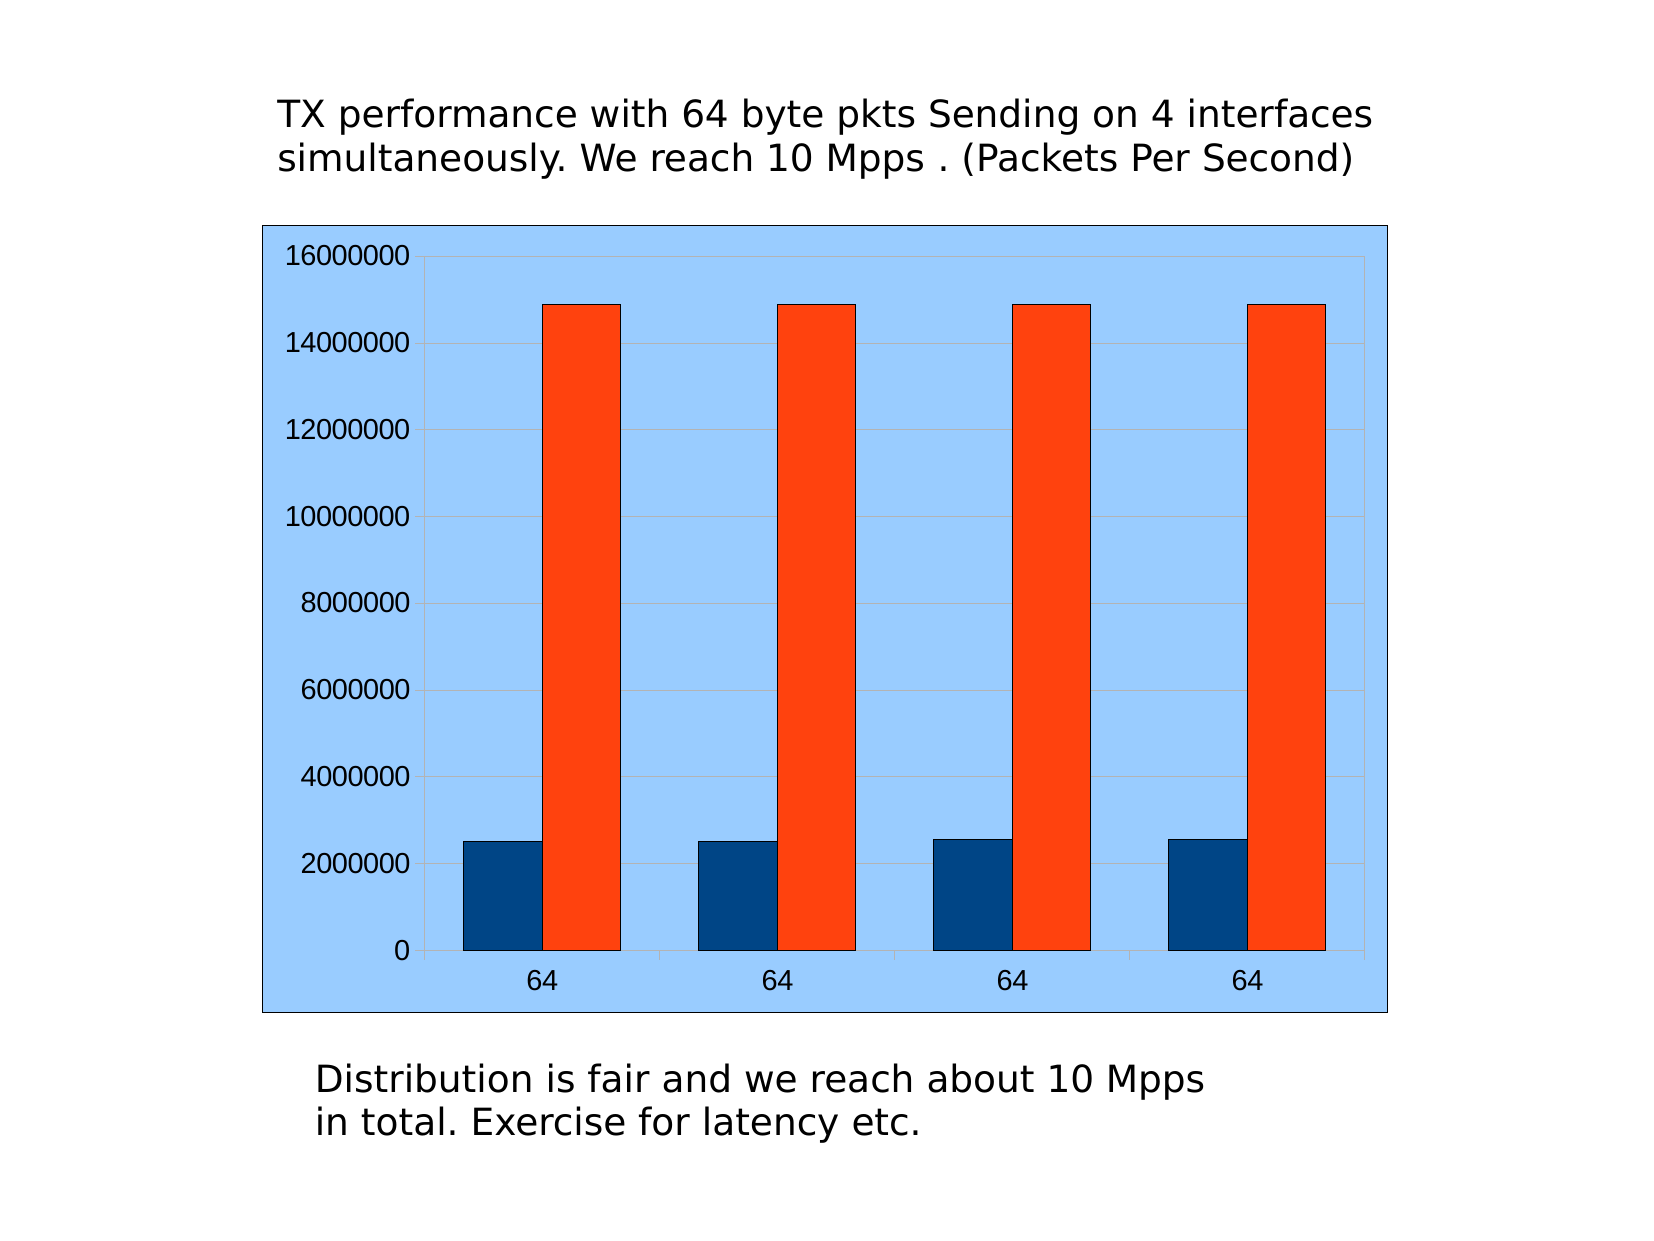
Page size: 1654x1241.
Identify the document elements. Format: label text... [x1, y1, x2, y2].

text_box Distribution is fair and we reach about 10 Mpps in total. Exercise for latency etc. [300, 1050, 1222, 1152]
chart [262, 225, 1388, 1013]
text_box TX performance with 64 byte pkts Sending on 4 interfaces simultaneously. We reach 10 Mpps . (Packets Per Second) [262, 85, 1402, 188]
